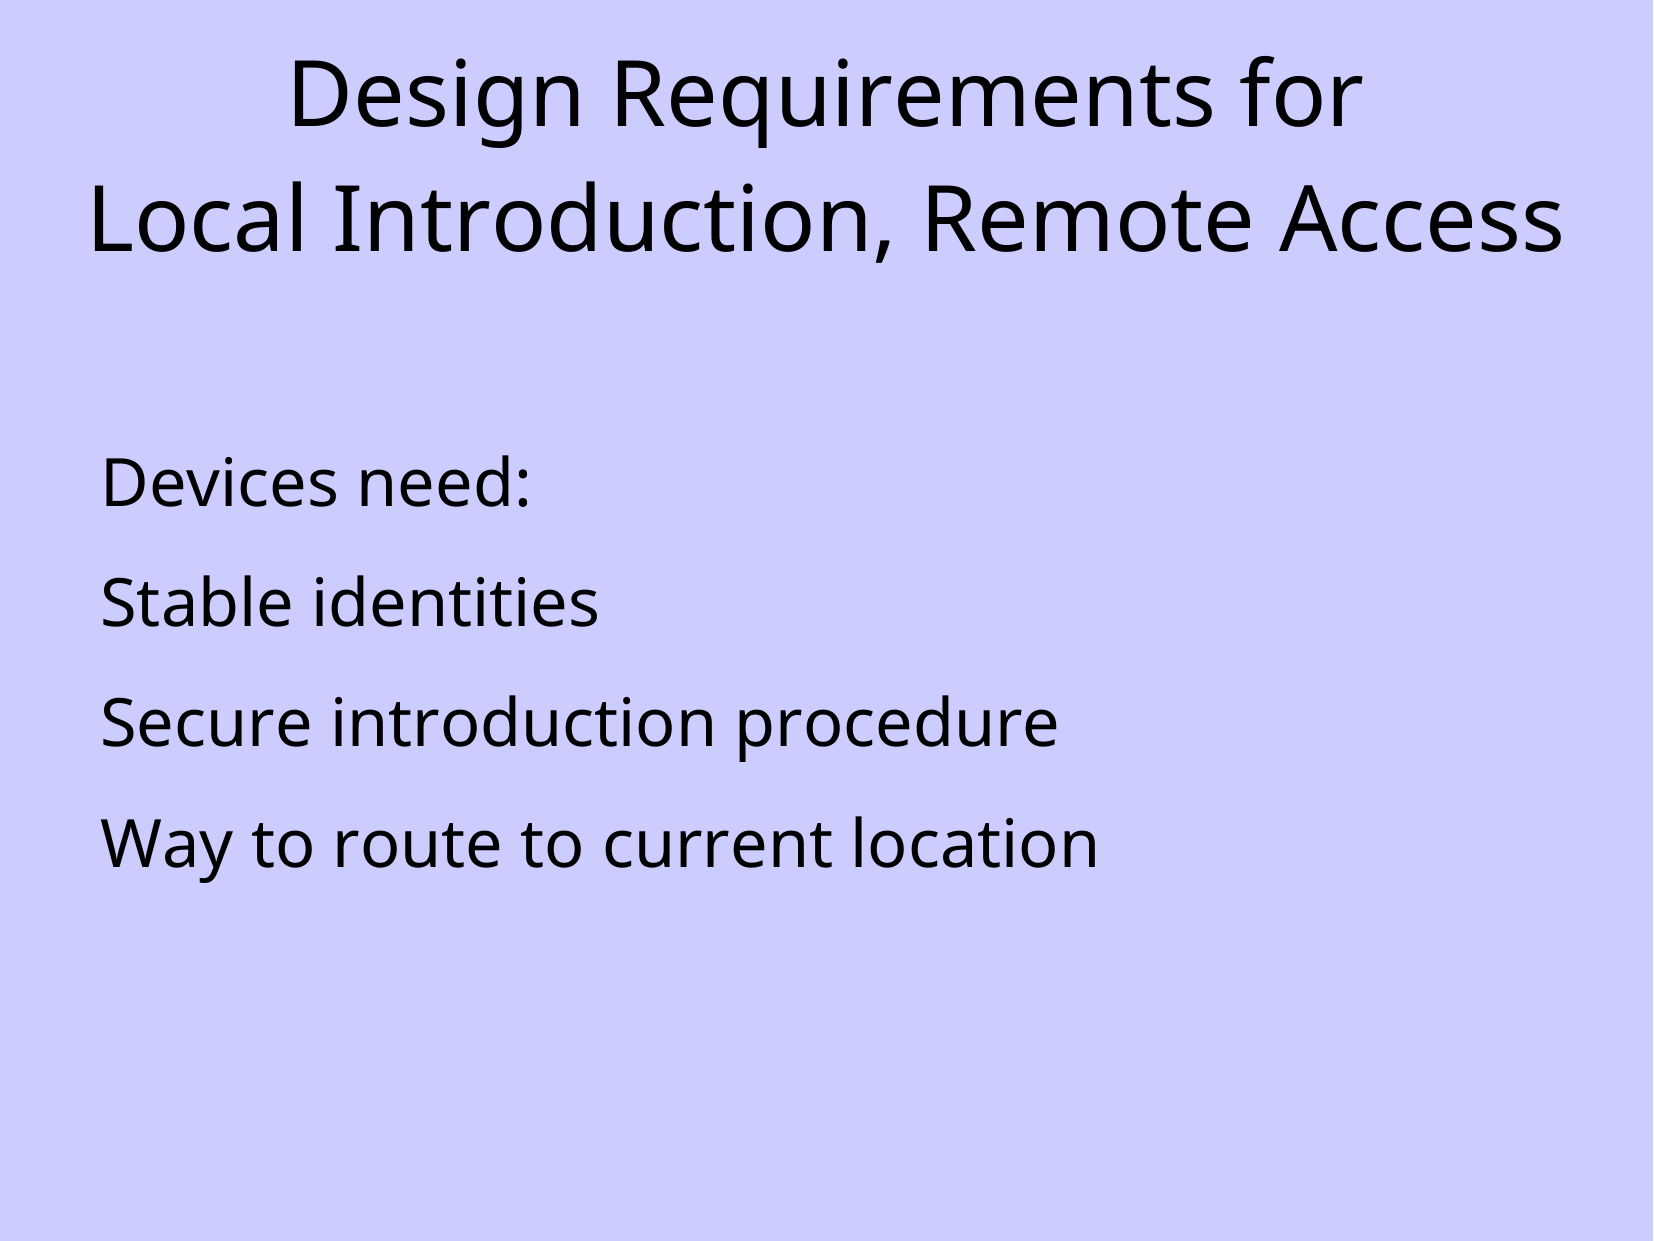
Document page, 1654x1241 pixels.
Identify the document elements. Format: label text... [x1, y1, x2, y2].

list Devices need: Stable identities Secure introduction procedure Way to route to current location [82, 435, 1571, 1095]
title Design Requirements for Local Introduction, Remote Access [82, 46, 1571, 260]
